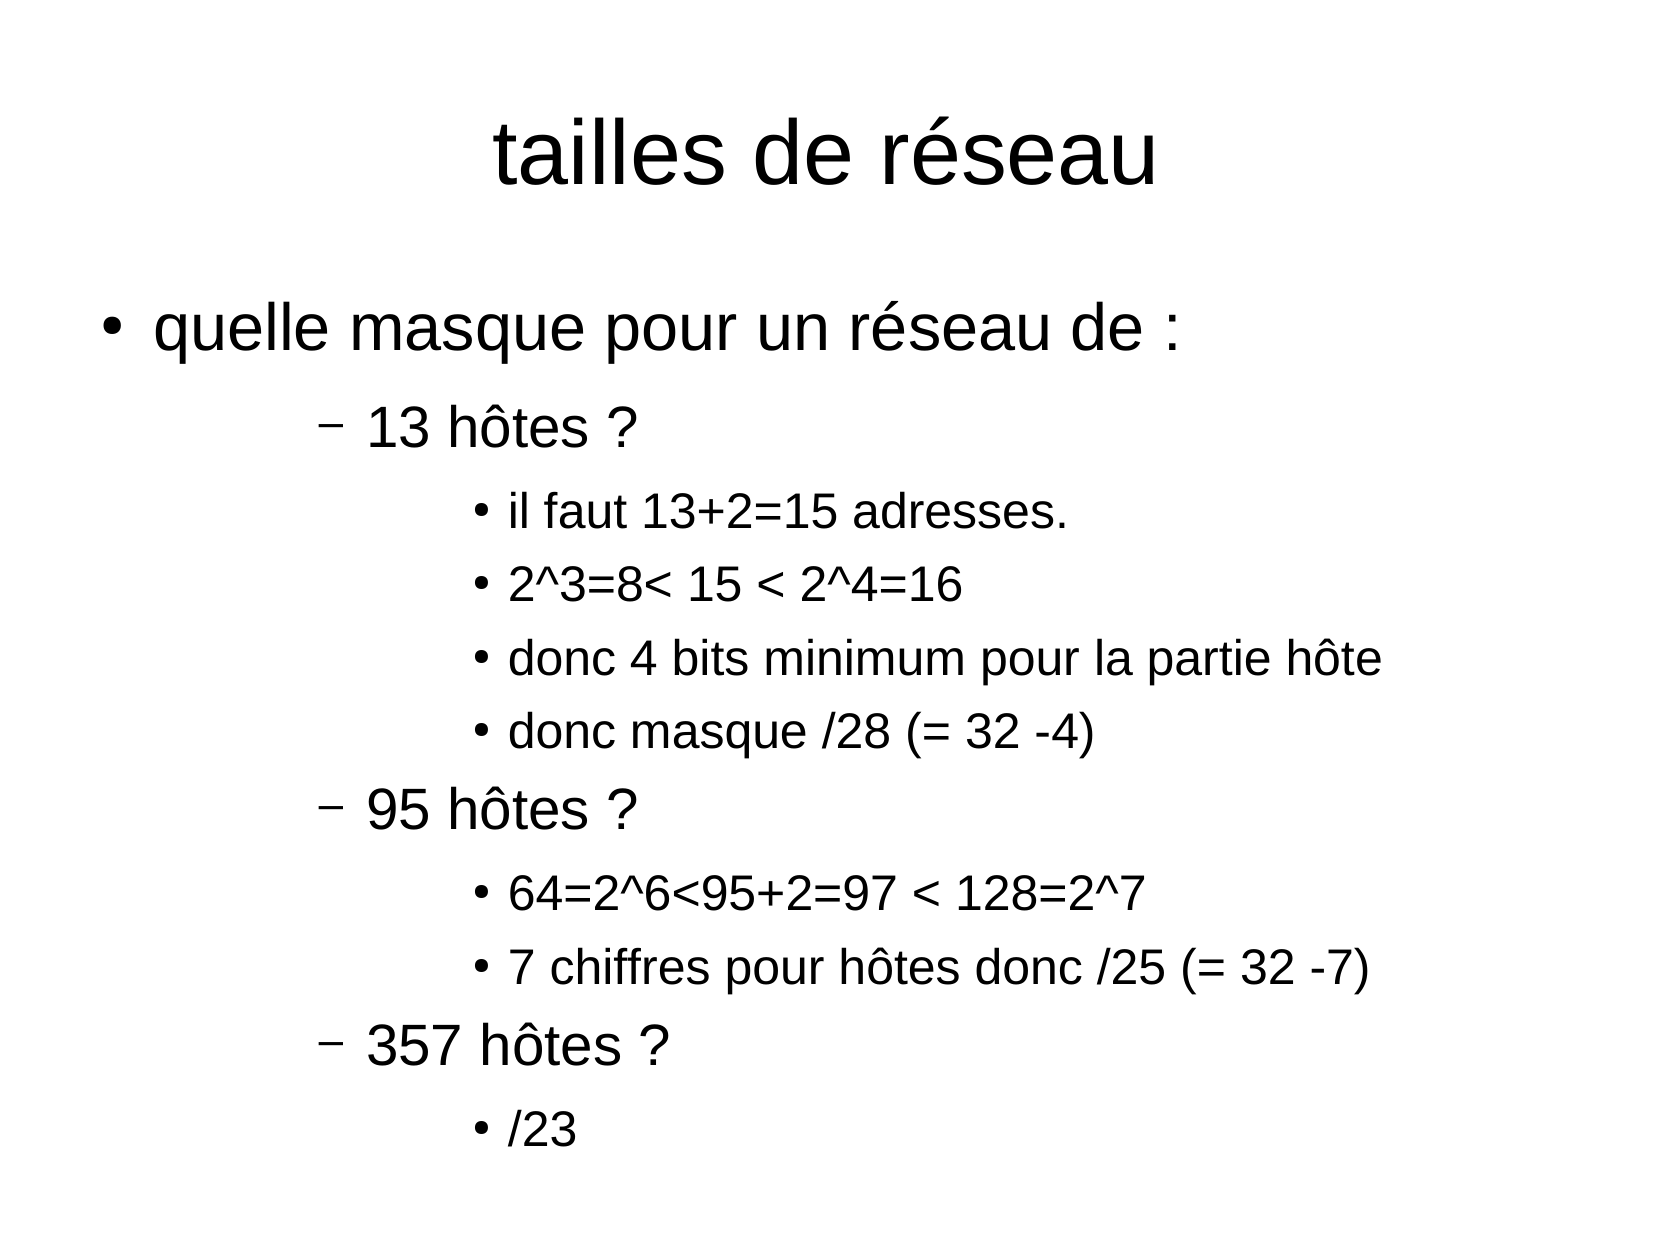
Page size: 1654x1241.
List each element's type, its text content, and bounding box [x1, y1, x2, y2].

title tailles de réseau [82, 49, 1571, 257]
list quelle masque pour un réseau de : 13 hôtes ? il faut 13+2=15 adresses. 2^3=8< 15 < 2^4=16 donc 4 bits minimum pour la partie hôte donc masque /28 (= 32 -4) 95 hôtes ? 64=2^6<95+2=97 < 128=2^7 7 chiffres pour hôtes donc /25 (= 32 -7) 357 hôtes ? /23 [82, 290, 1571, 1162]
